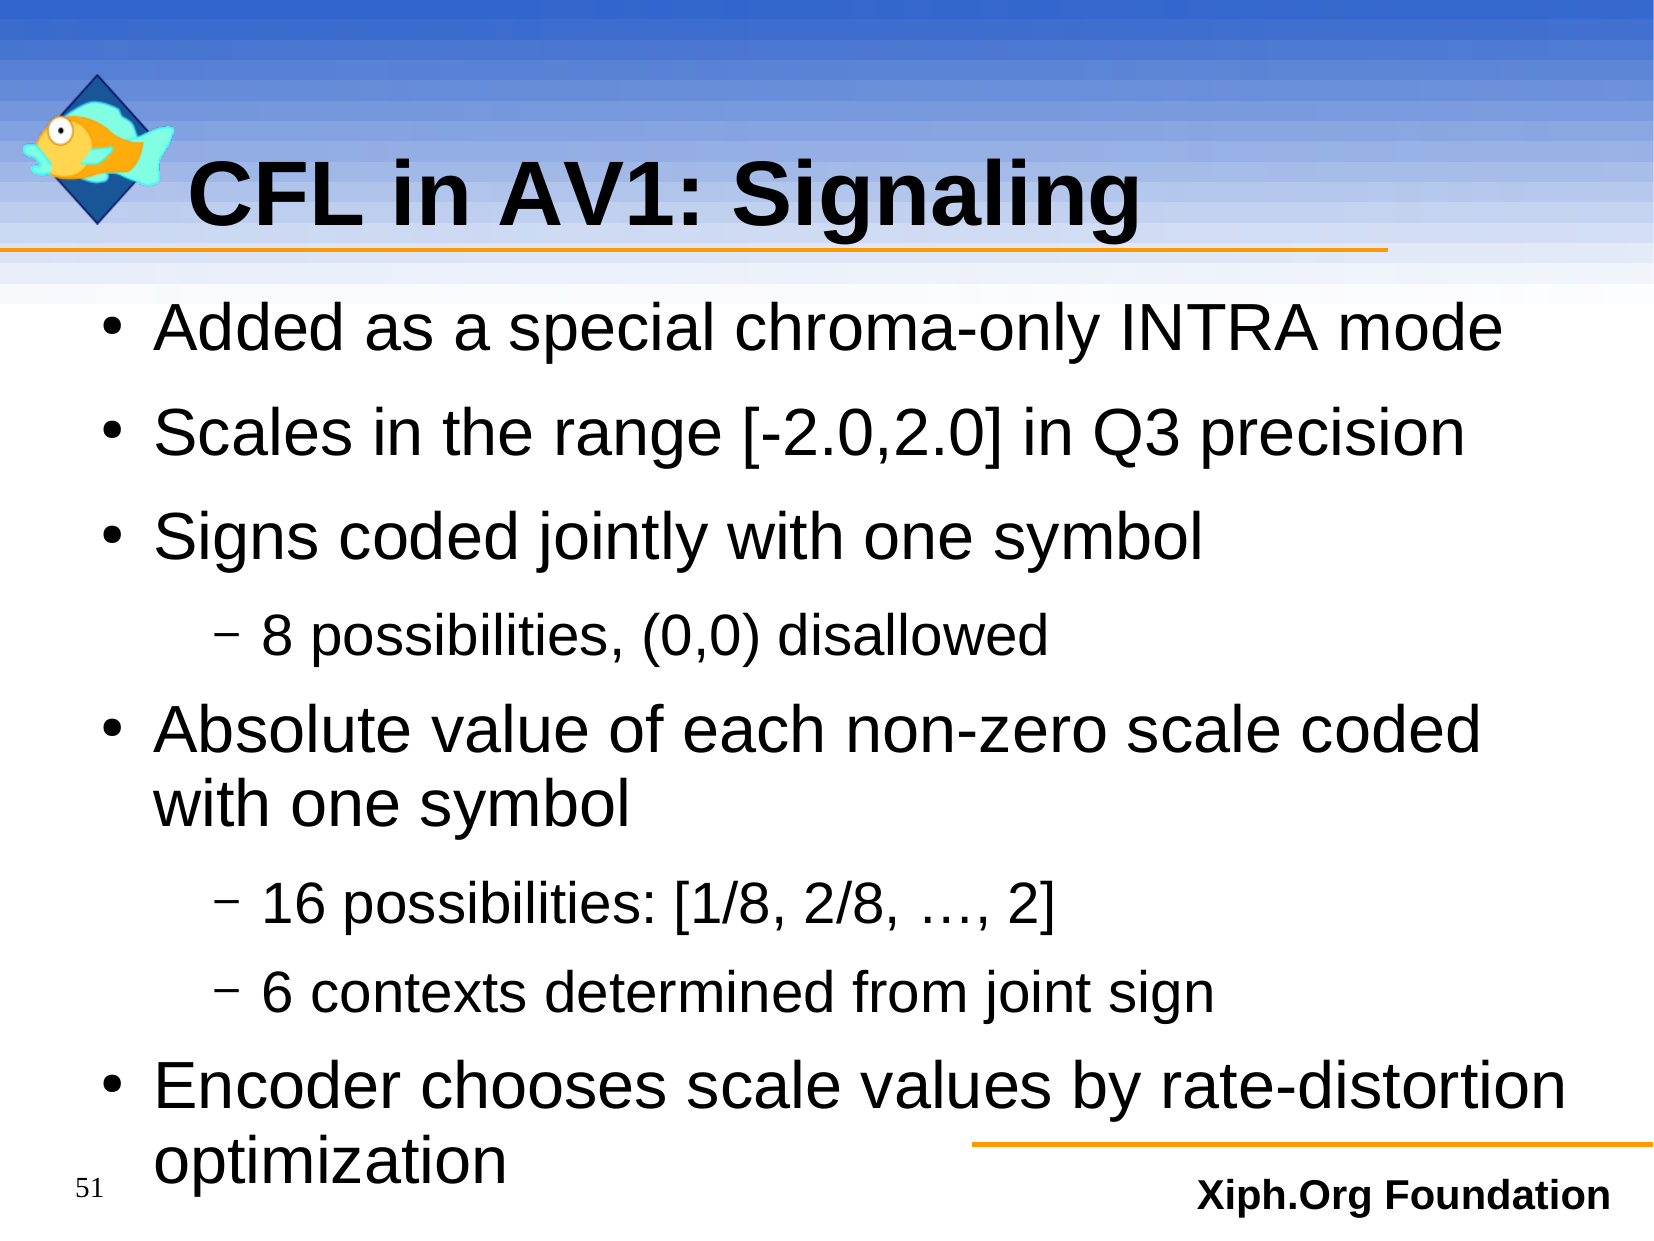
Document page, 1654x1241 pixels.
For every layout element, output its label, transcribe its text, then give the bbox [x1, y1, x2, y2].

picture [0, 0, 1654, 1241]
title CFL in AV1: Signaling [187, 37, 1571, 245]
list Added as a special chroma-only INTRA mode Scales in the range [-2.0,2.0] in Q3 precision Signs coded jointly with one symbol 8 possibilities, (0,0) disallowed Absolute value of each non-zero scale coded with one symbol 16 possibilities: [1/8, 2/8, …, 2] 6 contexts determined from joint sign Encoder chooses scale values by rate-distortion optimization [82, 290, 1571, 1198]
